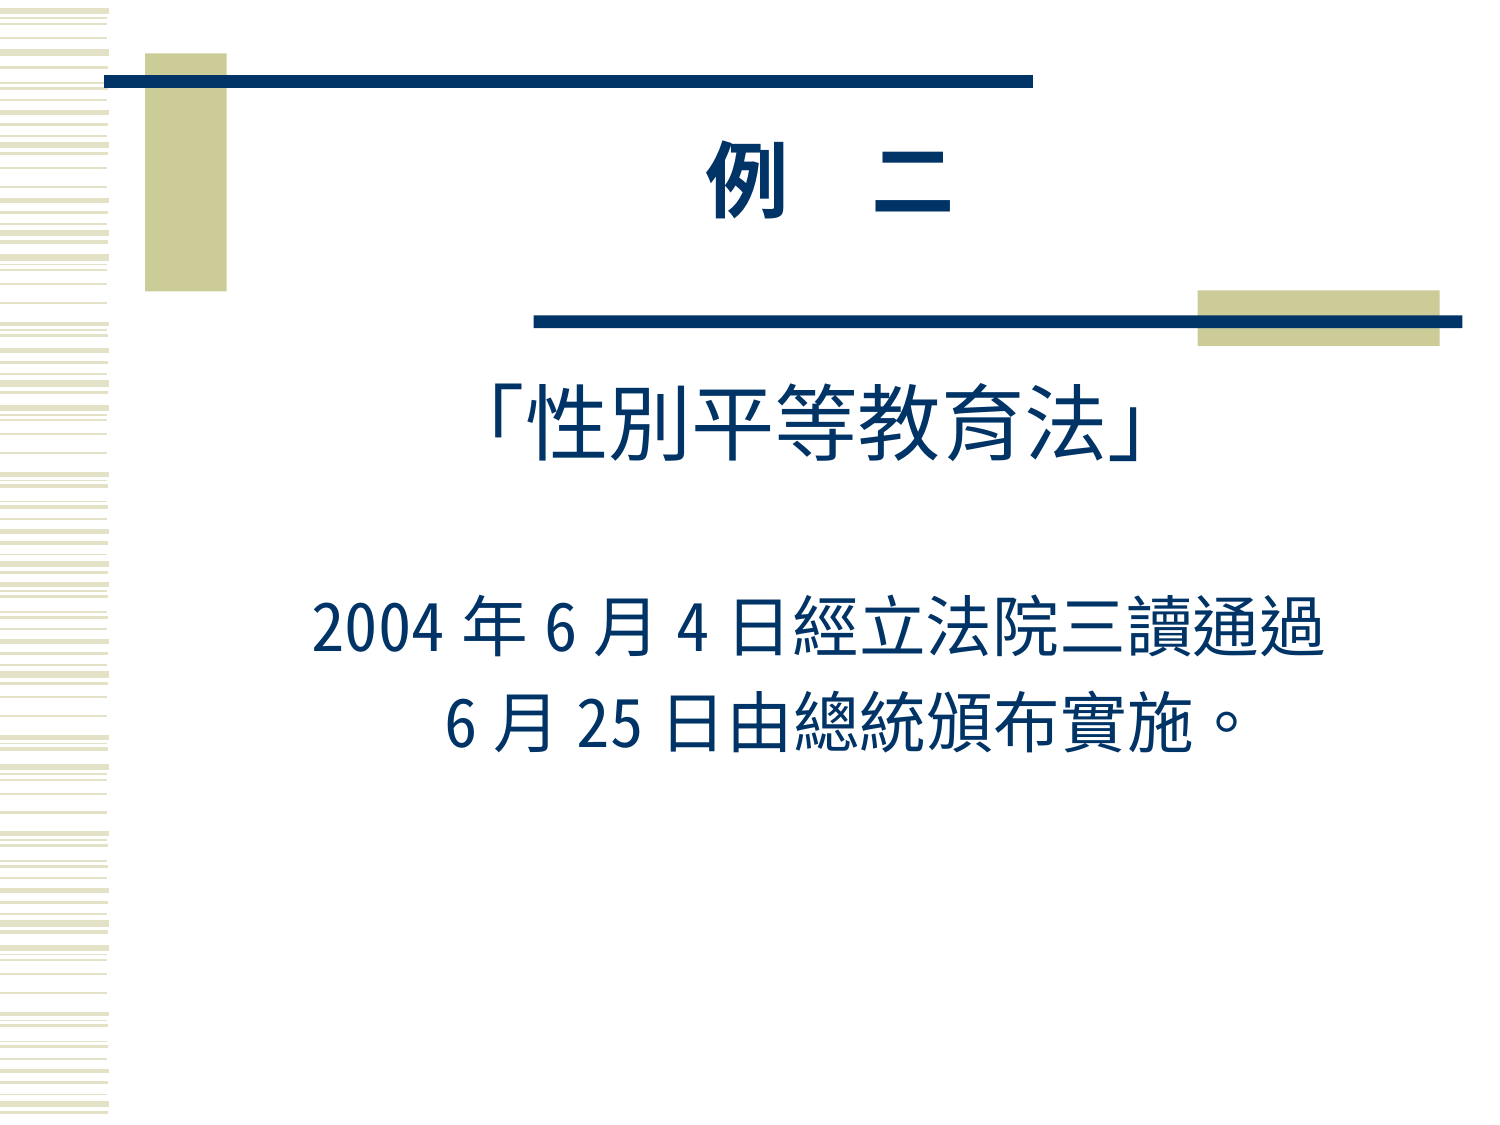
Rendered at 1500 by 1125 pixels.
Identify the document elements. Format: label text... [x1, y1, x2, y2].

list 「性別平等教育法」 2004年6月4日經立法院三讀通過 6月25日由總統頒布實施。 [132, 363, 1439, 1000]
title 例 二 [225, 99, 1436, 288]
